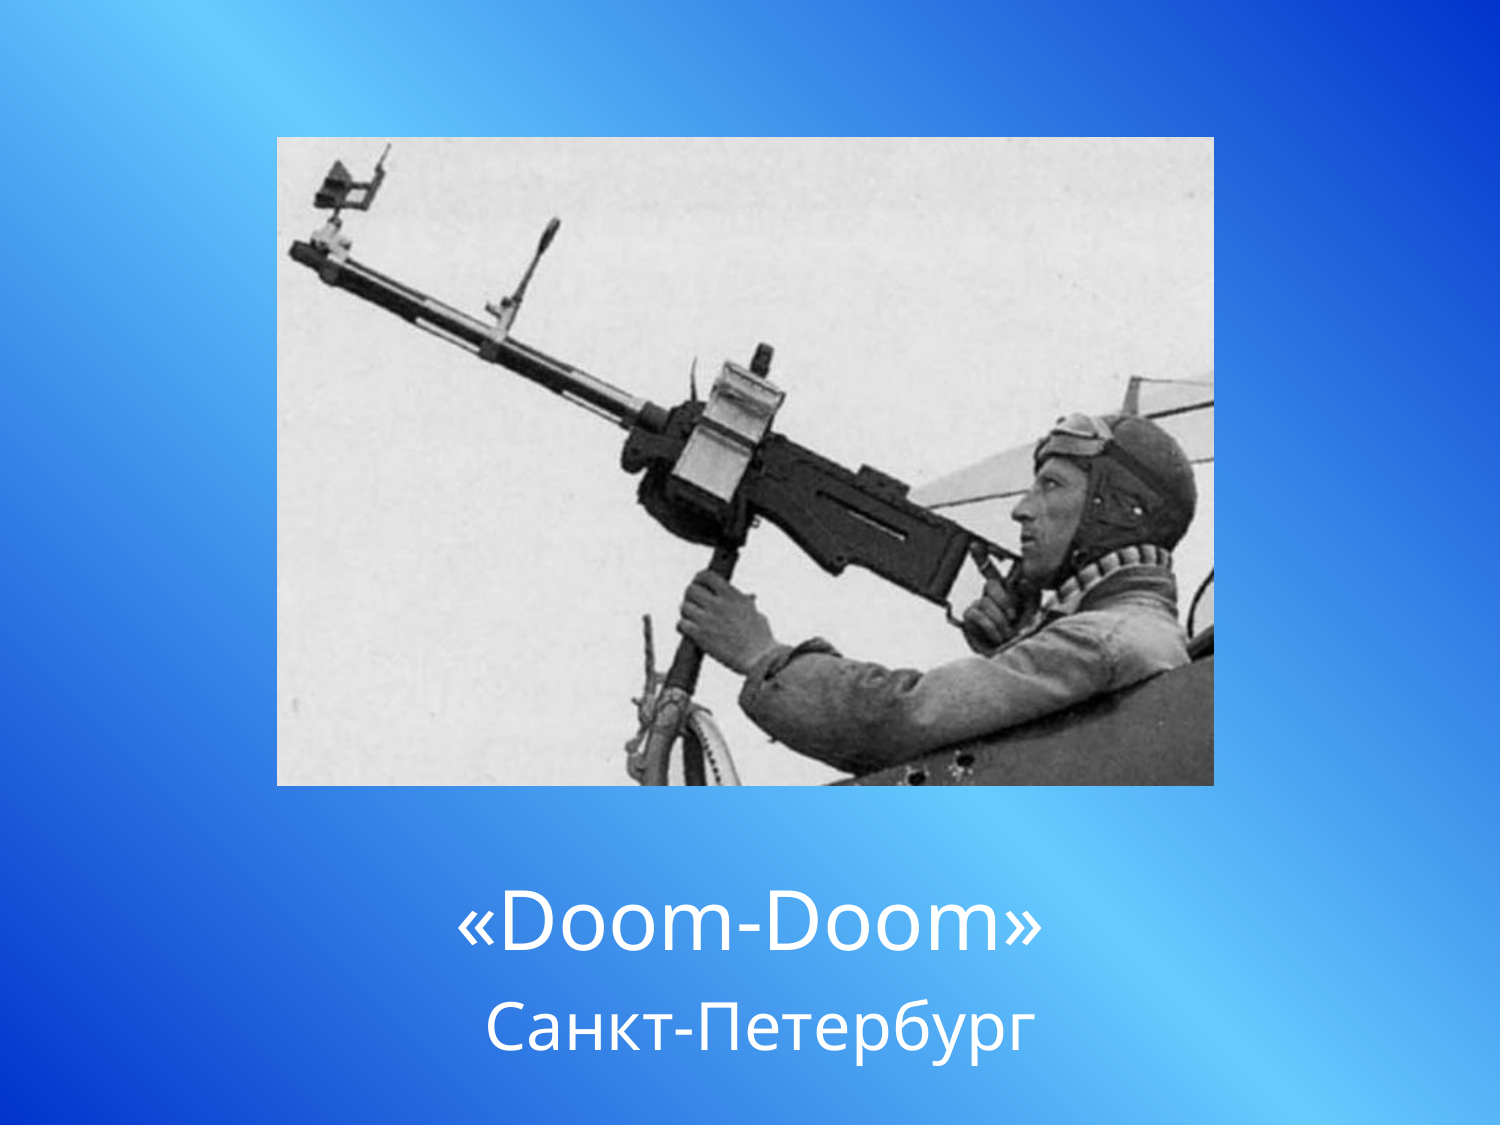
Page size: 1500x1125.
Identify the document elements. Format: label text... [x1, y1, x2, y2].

text_box «Doom-Doom» Санкт-Петербург [112, 846, 1388, 1088]
picture [277, 137, 1214, 786]
